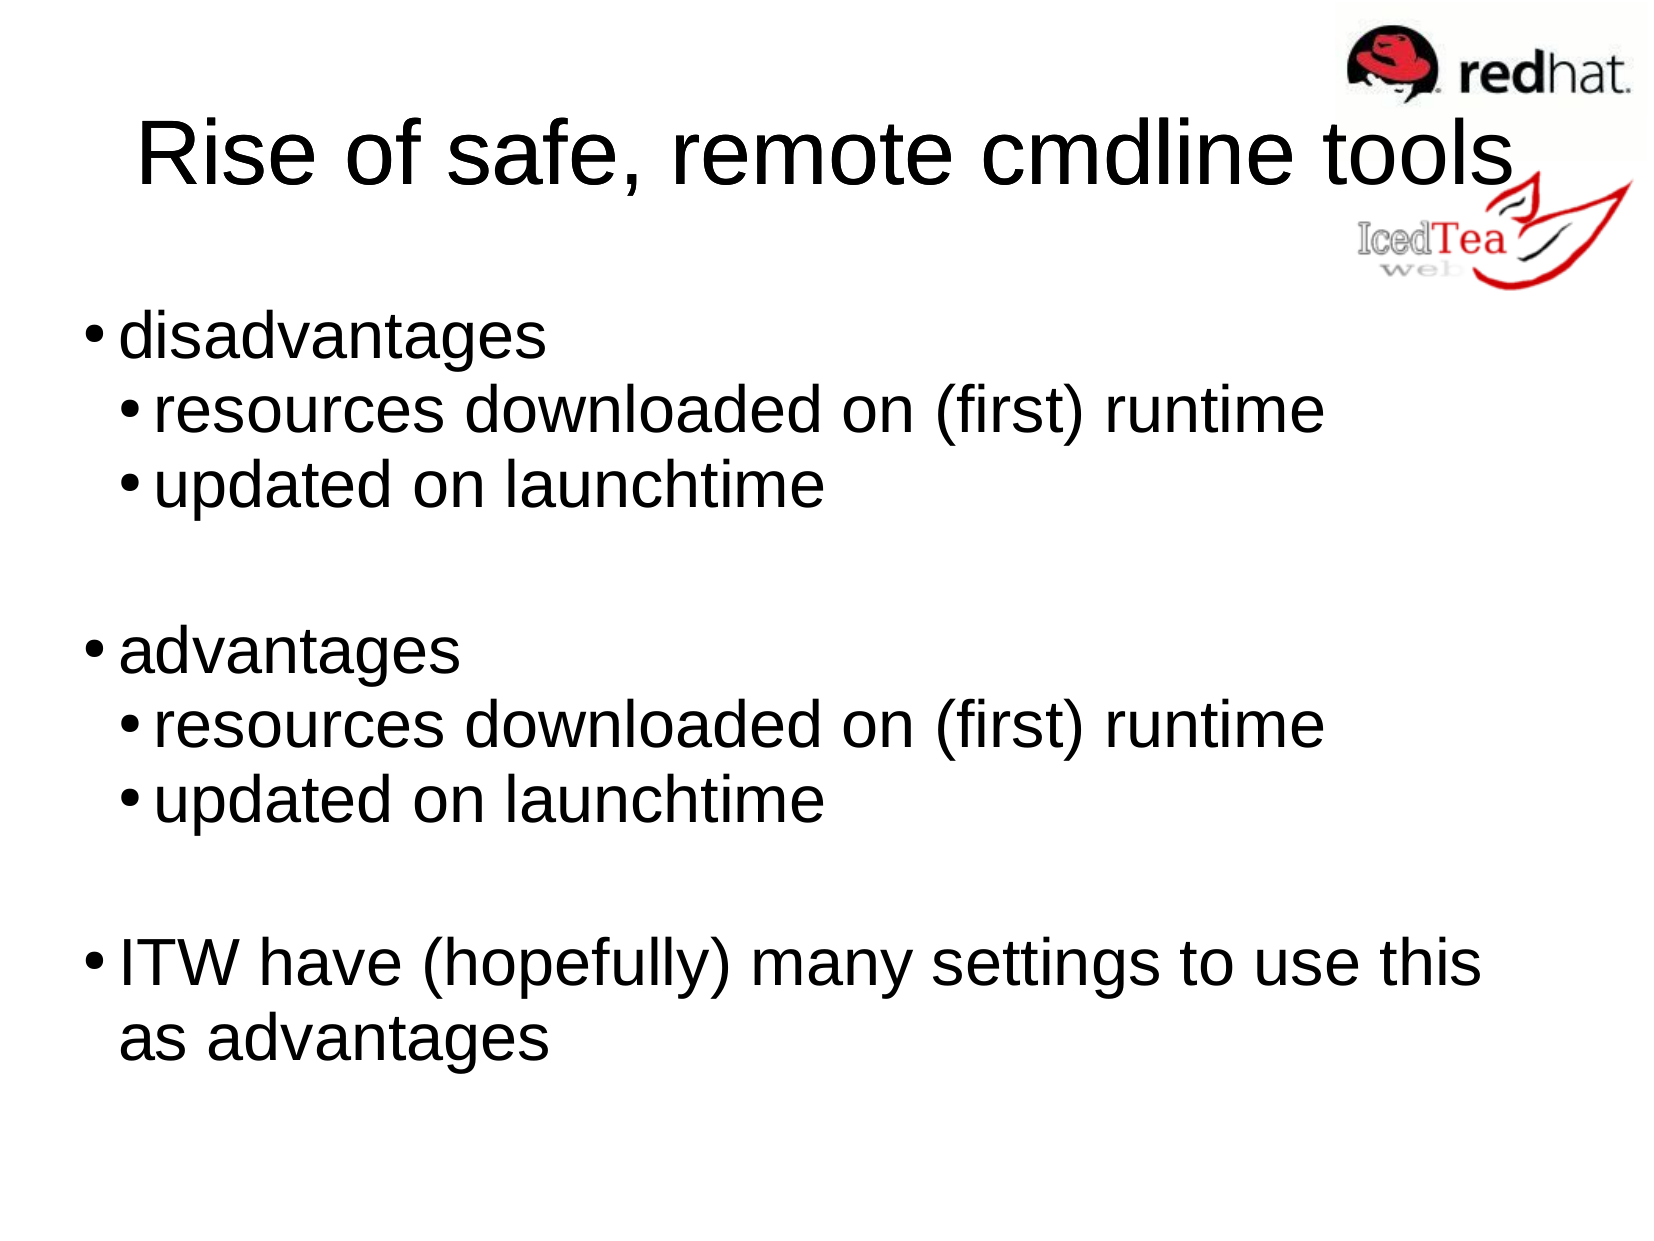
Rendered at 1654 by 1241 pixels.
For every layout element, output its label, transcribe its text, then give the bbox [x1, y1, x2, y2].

picture [1335, 2, 1648, 316]
subtitle disadvantages resources downloaded on (first) runtime updated on launchtime [82, 257, 1571, 540]
title Rise of safe, remote cmdline tools [82, 49, 1571, 257]
text_box advantages resources downloaded on (first) runtime updated on launchtime [82, 540, 1571, 815]
text_box ITW have (hopefully) many settings to use this as advantages [82, 815, 1571, 1186]
